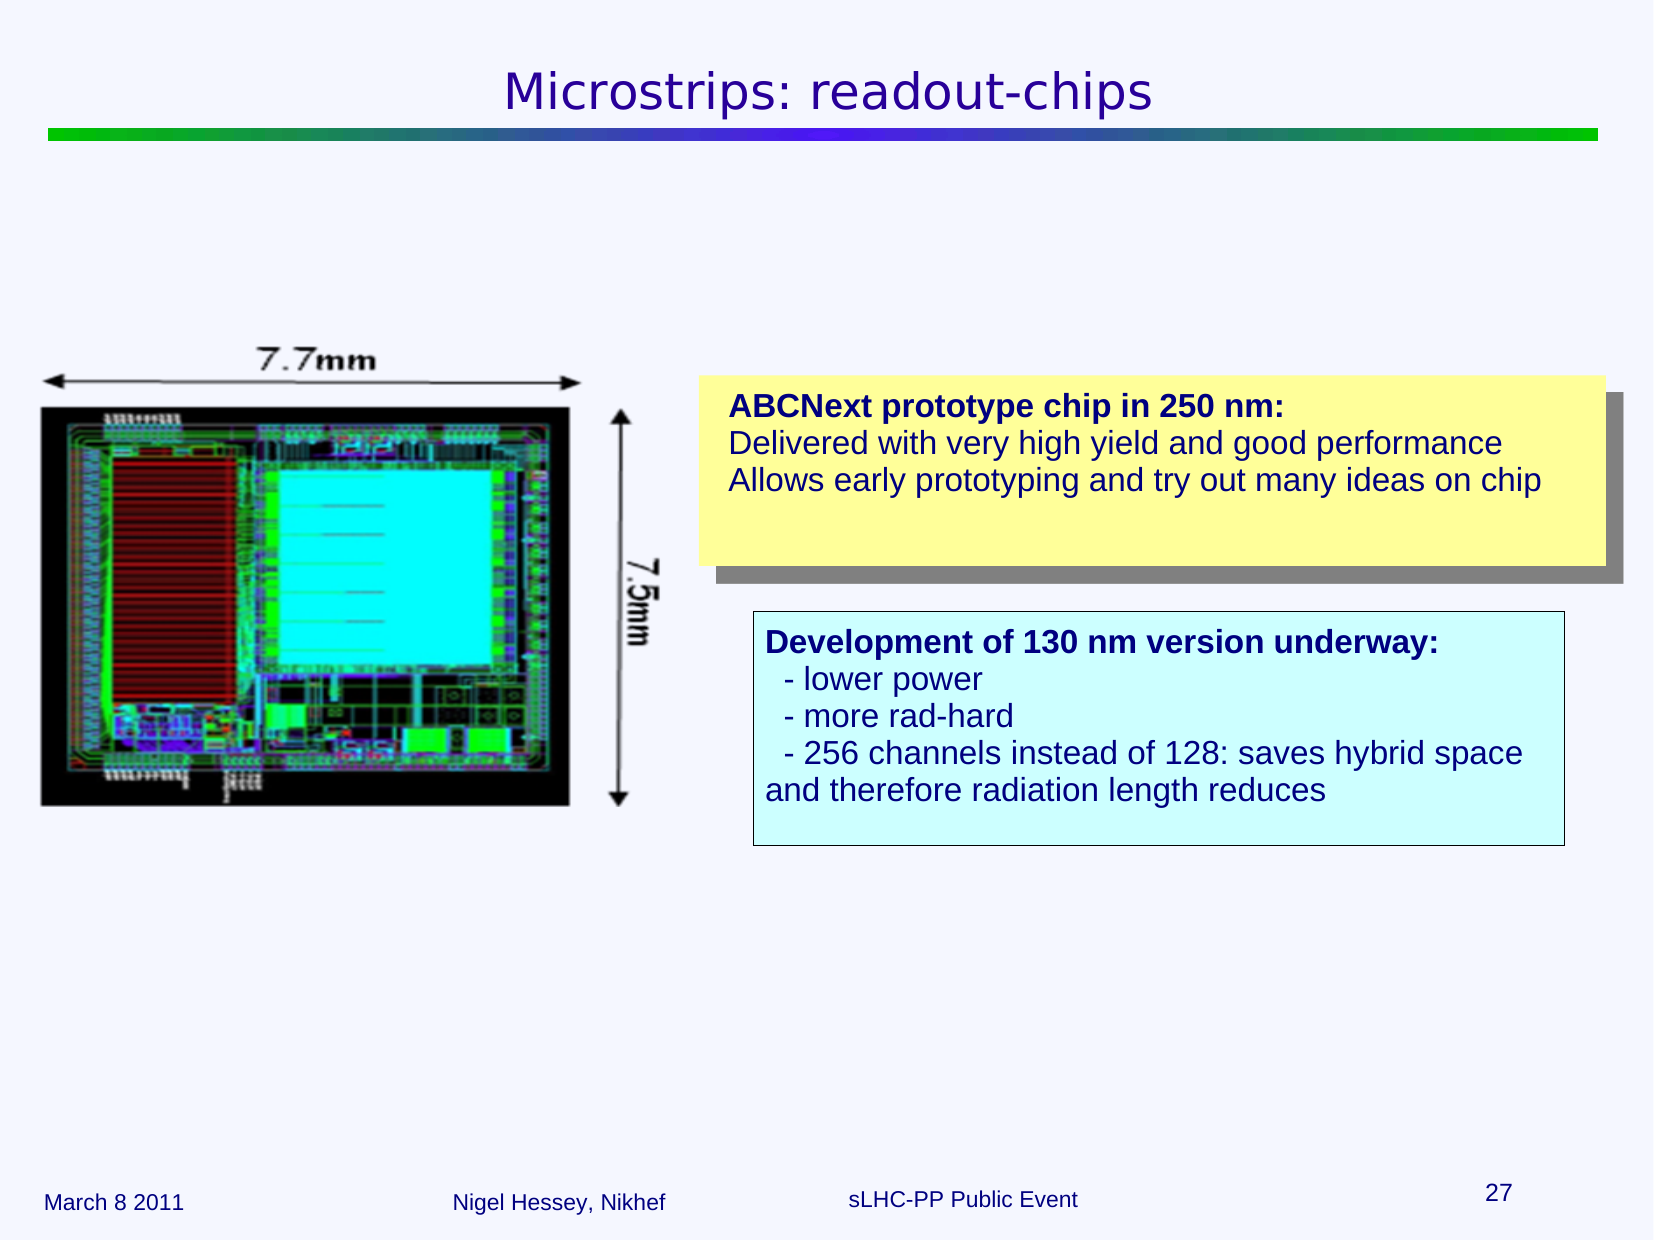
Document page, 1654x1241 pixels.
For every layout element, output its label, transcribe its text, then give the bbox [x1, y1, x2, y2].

text_box Development of 130 nm version underway: - lower power - more rad-hard - 256 channels instead of 128: saves hybrid space and therefore radiation length reduces [753, 611, 1565, 846]
picture [1563, 128, 1598, 141]
picture [48, 128, 95, 141]
title Microstrips: readout-chips [95, 37, 1563, 146]
picture [18, 324, 691, 825]
text_box ABCNext prototype chip in 250 nm: Delivered with very high yield and good performance Allows early prototyping and try out many ideas on chip [698, 375, 1606, 566]
